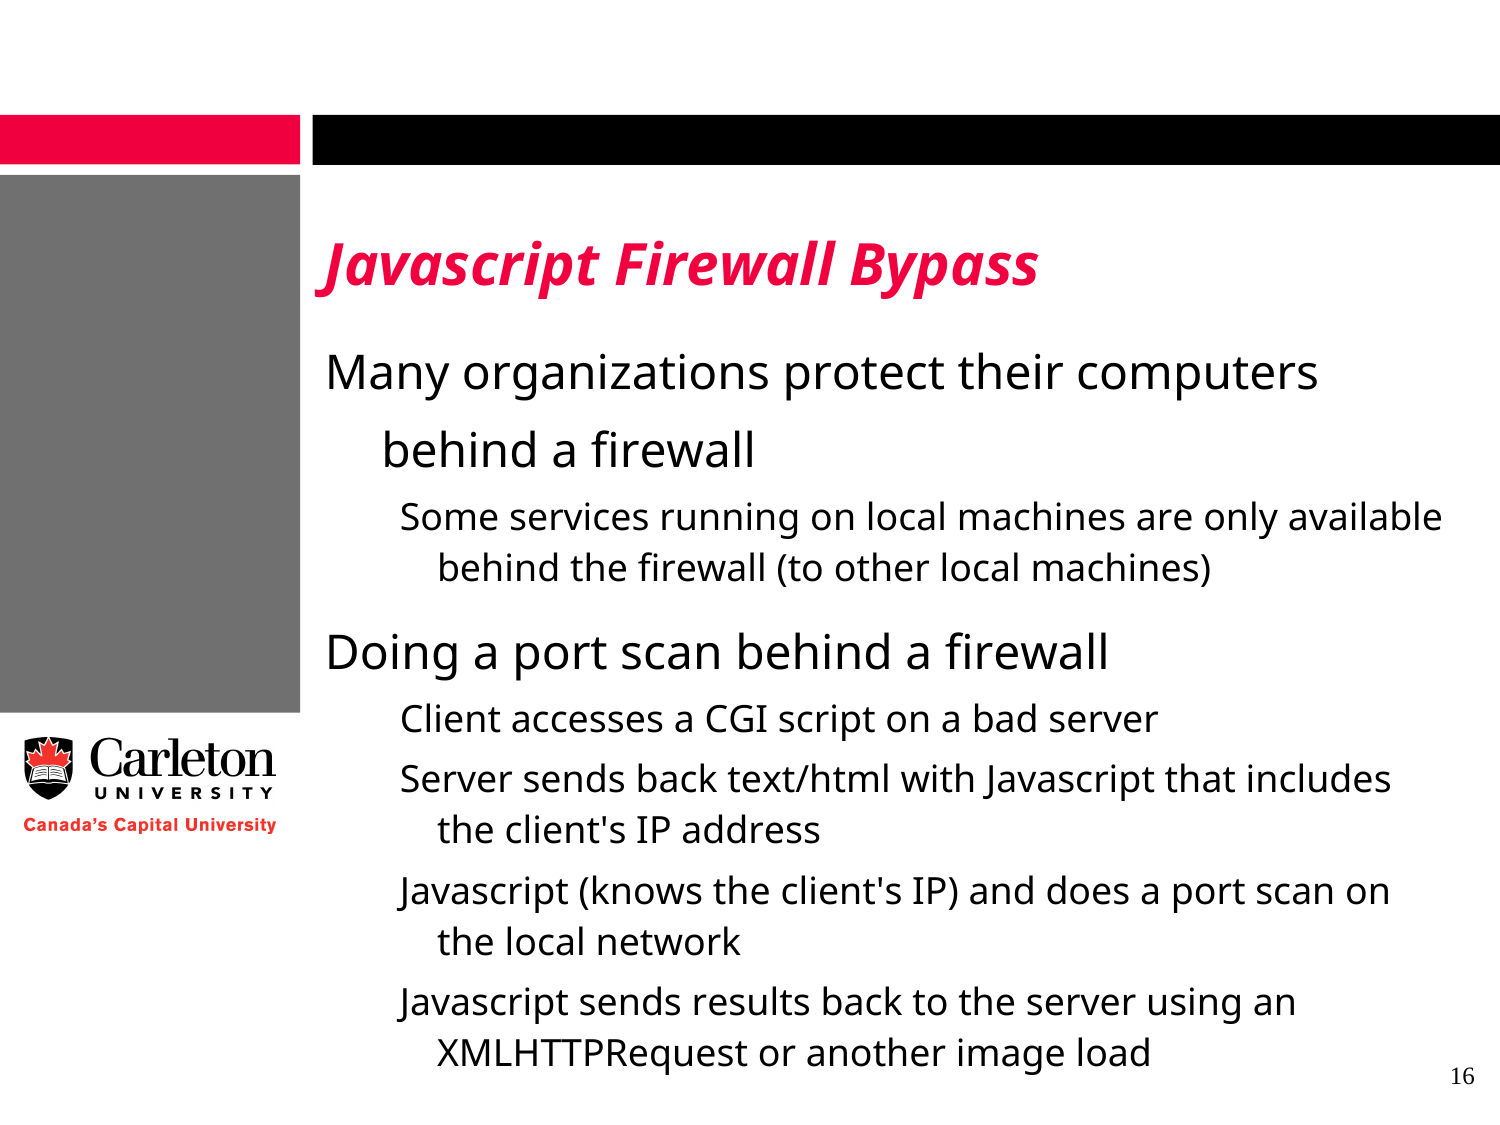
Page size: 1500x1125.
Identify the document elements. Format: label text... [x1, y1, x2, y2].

list Many organizations protect their computers behind a firewall Some services running on local machines are only available behind the firewall (to other local machines) Doing a port scan behind a firewall Client accesses a CGI script on a bad server Server sends back text/html with Javascript that includes the client's IP address Javascript (knows the client's IP) and does a port scan on the local network Javascript sends results back to the server using an XMLHTTPRequest or another image load [324, 324, 1450, 1036]
picture [24, 737, 276, 834]
title Javascript Firewall Bypass [324, 194, 1450, 324]
